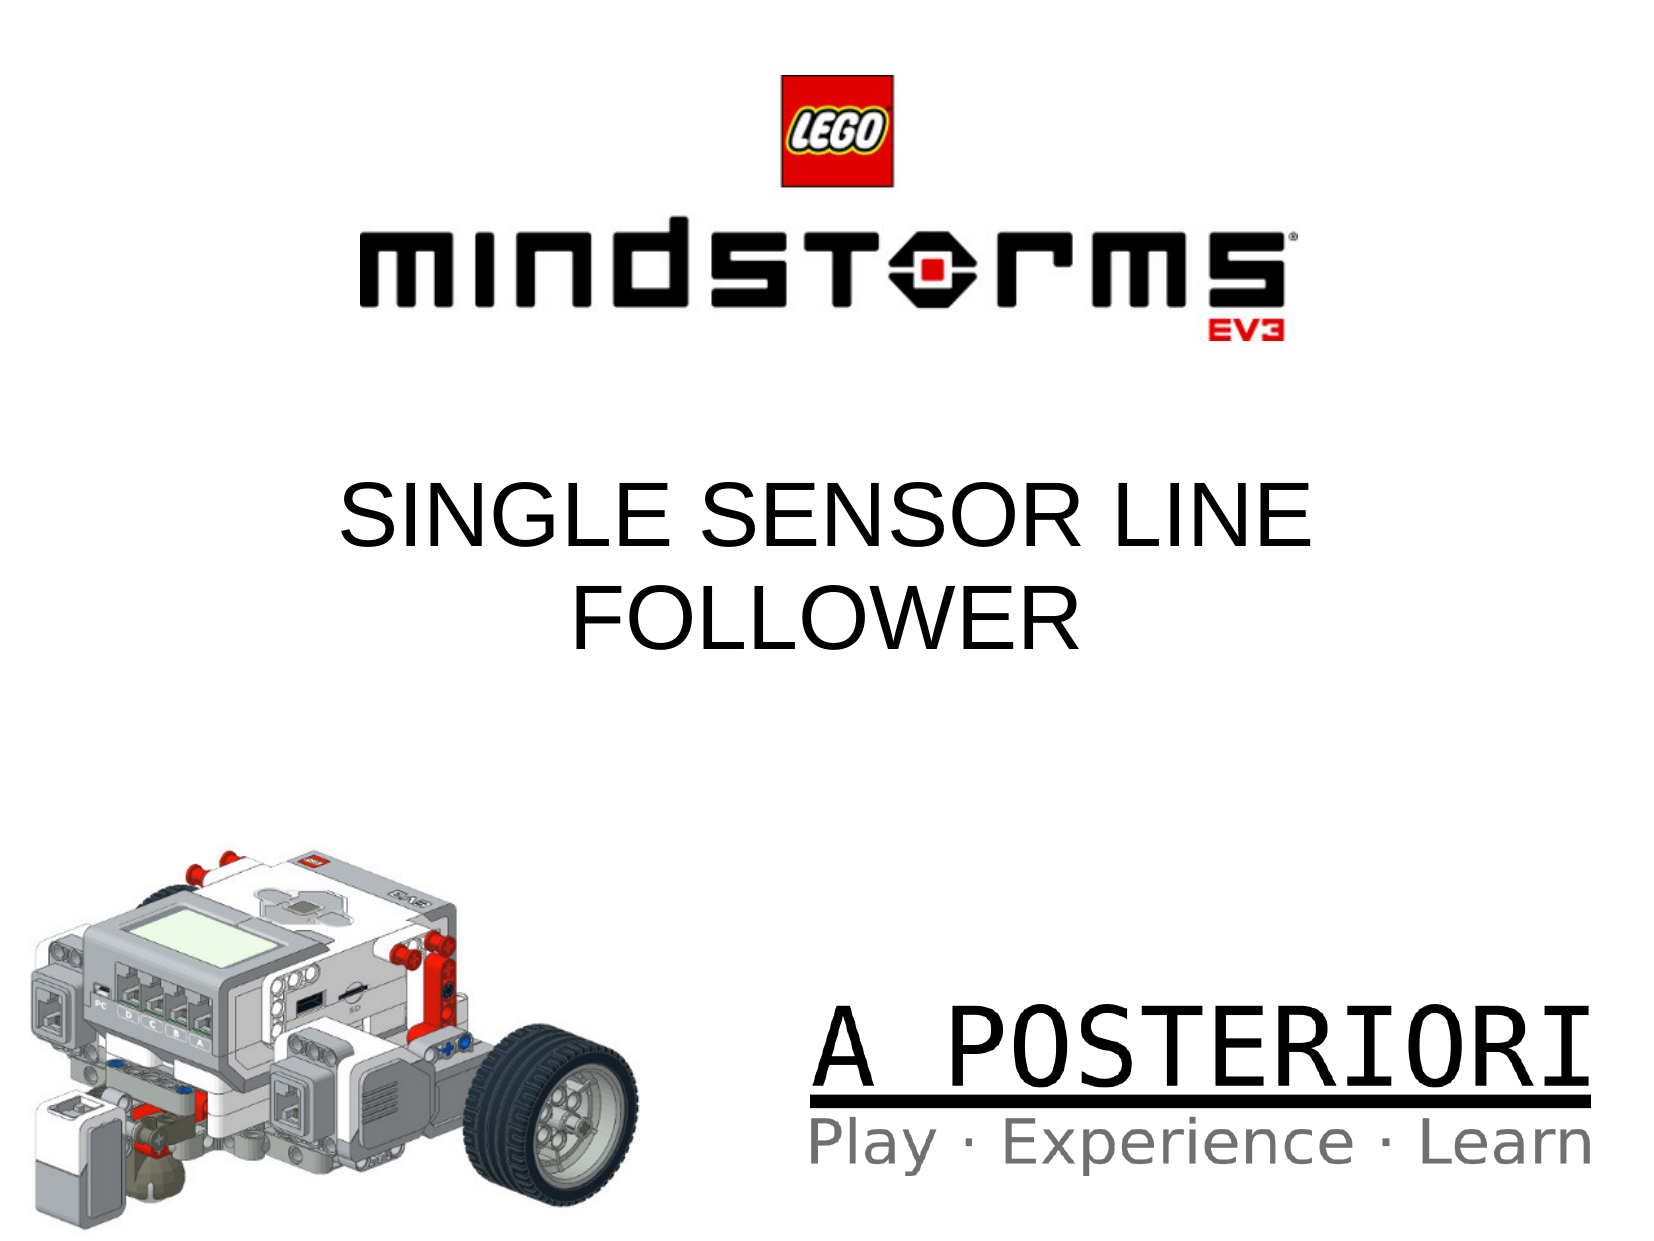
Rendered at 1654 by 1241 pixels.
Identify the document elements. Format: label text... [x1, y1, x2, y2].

picture [810, 1004, 1591, 1176]
picture [0, 833, 646, 1236]
picture [360, 75, 1298, 341]
title SINGLE SENSOR LINE FOLLOWER [82, 361, 1571, 772]
